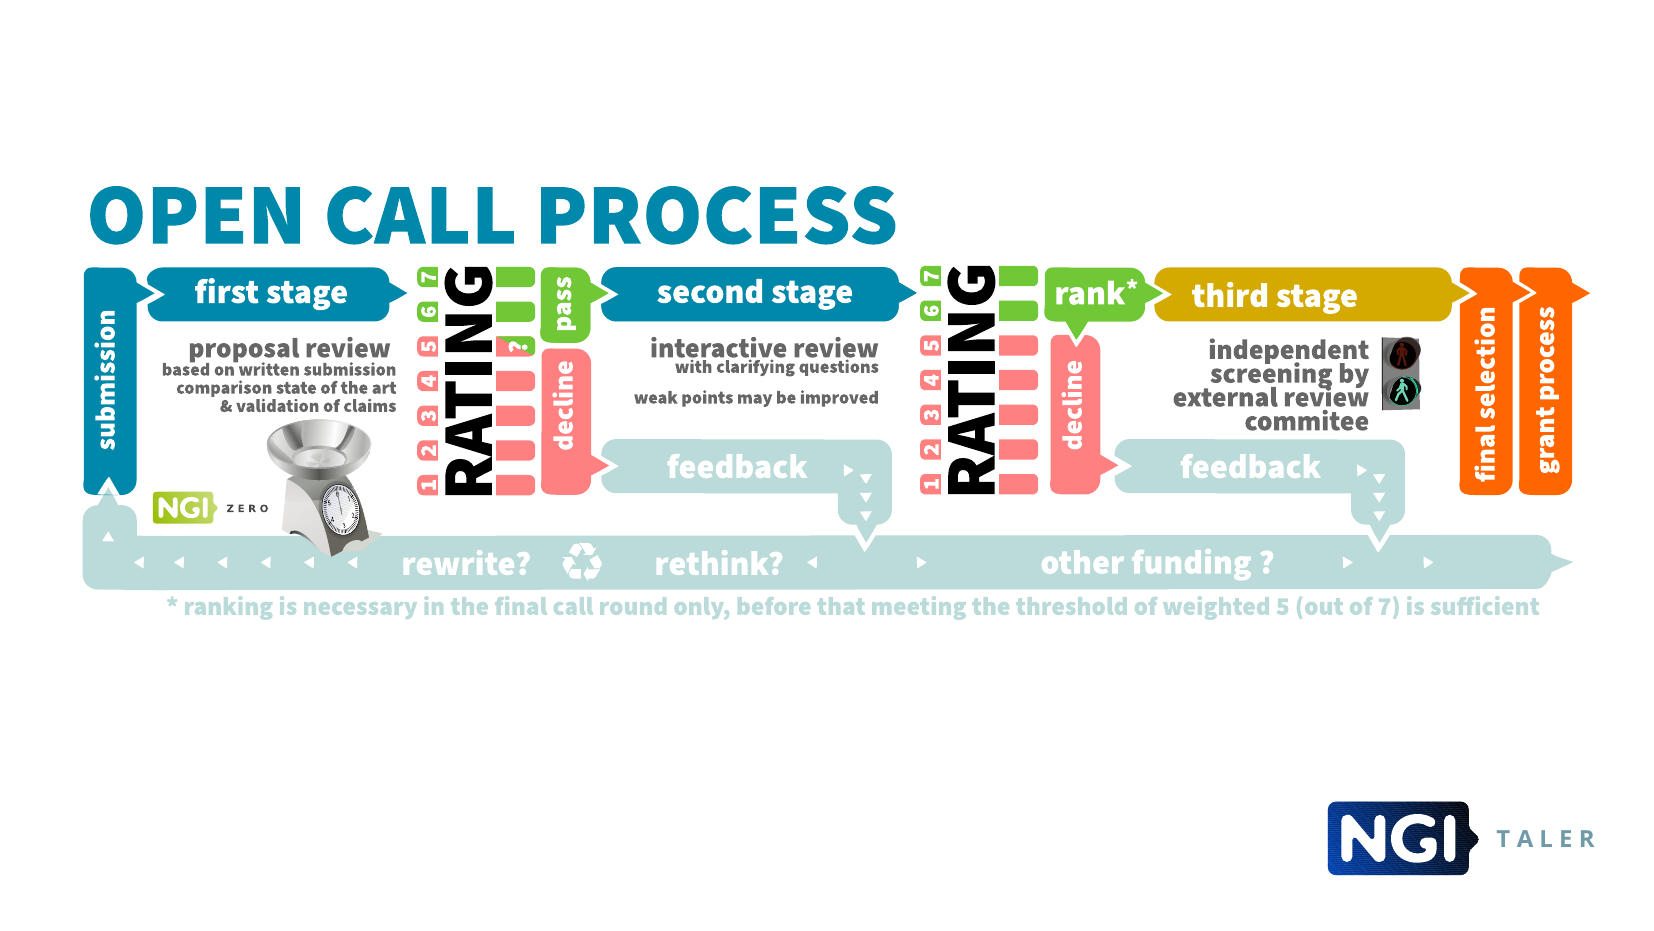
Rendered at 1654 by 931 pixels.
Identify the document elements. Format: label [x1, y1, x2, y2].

picture [82, 183, 1607, 621]
